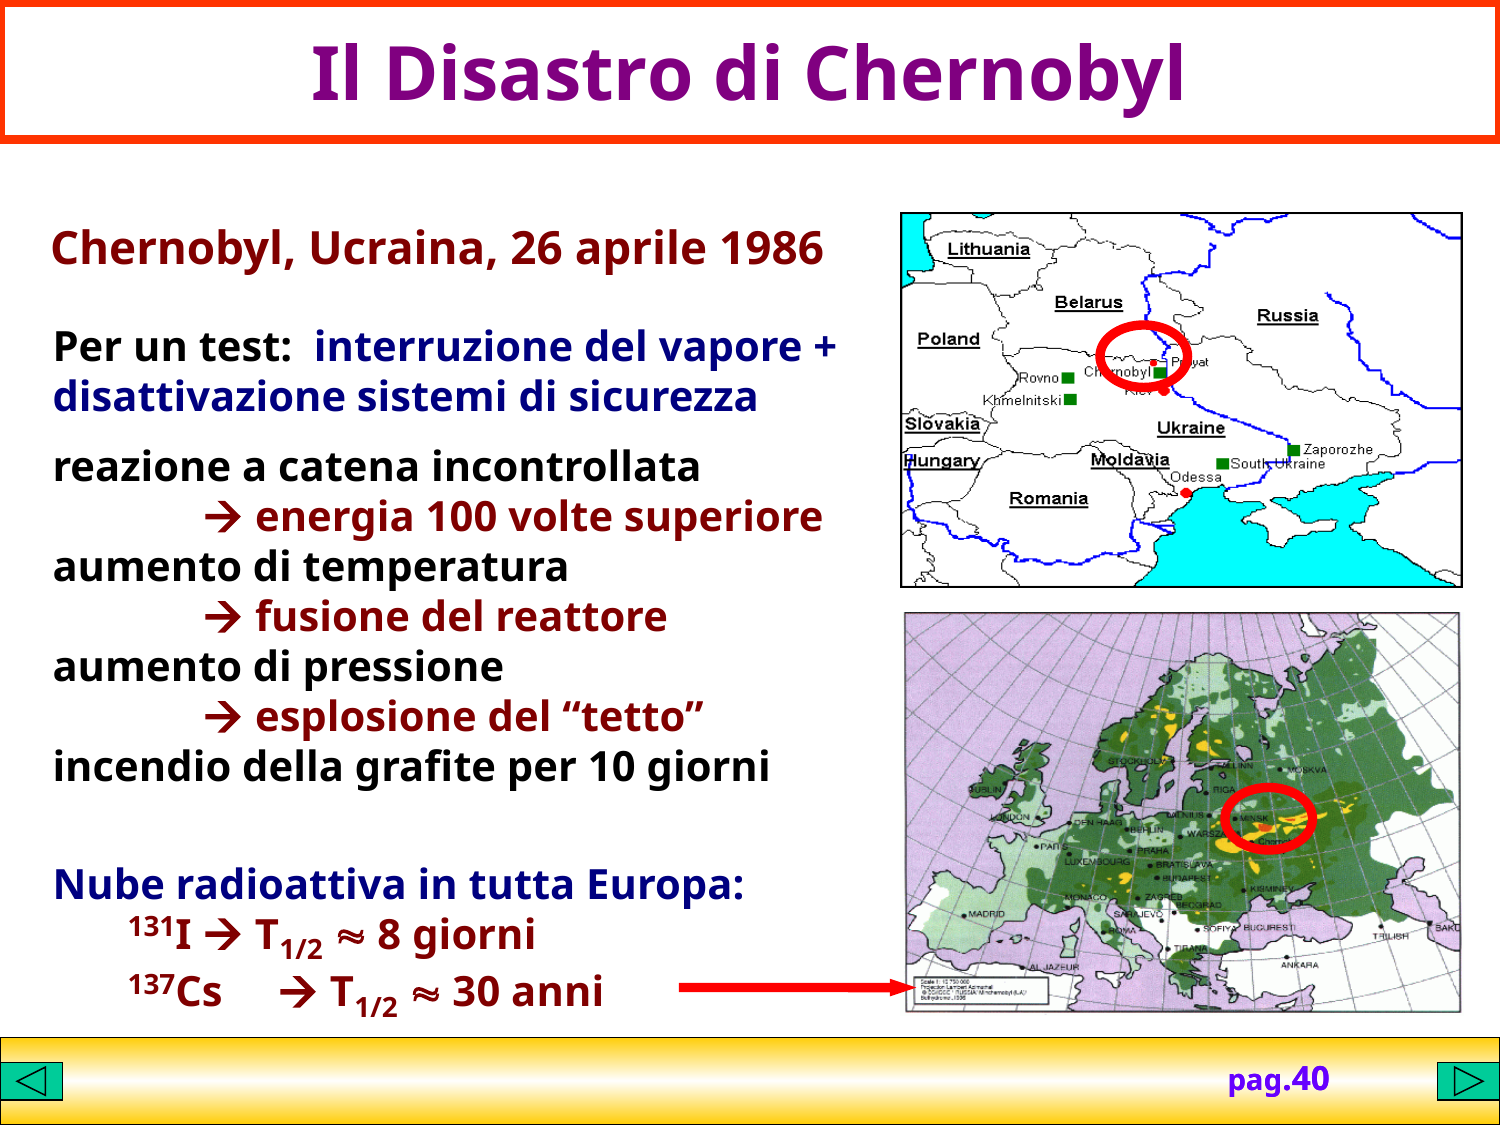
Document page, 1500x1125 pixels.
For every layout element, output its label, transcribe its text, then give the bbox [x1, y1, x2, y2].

text_box pag.<number> [1212, 1049, 1413, 1125]
title Il Disastro di Chernobyl [0, 2, 1500, 140]
picture [900, 212, 1463, 588]
text_box Chernobyl, Ucraina, 26 aprile 1986 [34, 211, 857, 282]
picture [900, 612, 1464, 1016]
text_box Nube radioattiva in tutta Europa: 131I  T1/2  8 giorni 137Cs  T1/2  30 anni [37, 849, 754, 1031]
text_box Per un test: interruzione del vapore + disattivazione sistemi di sicurezza reazione a catena incontrollata  energia 100 volte superiore aumento di temperatura  fusione del reattore aumento di pressione  esplosione del “tetto” incendio della grafite per 10 giorni [37, 312, 859, 798]
